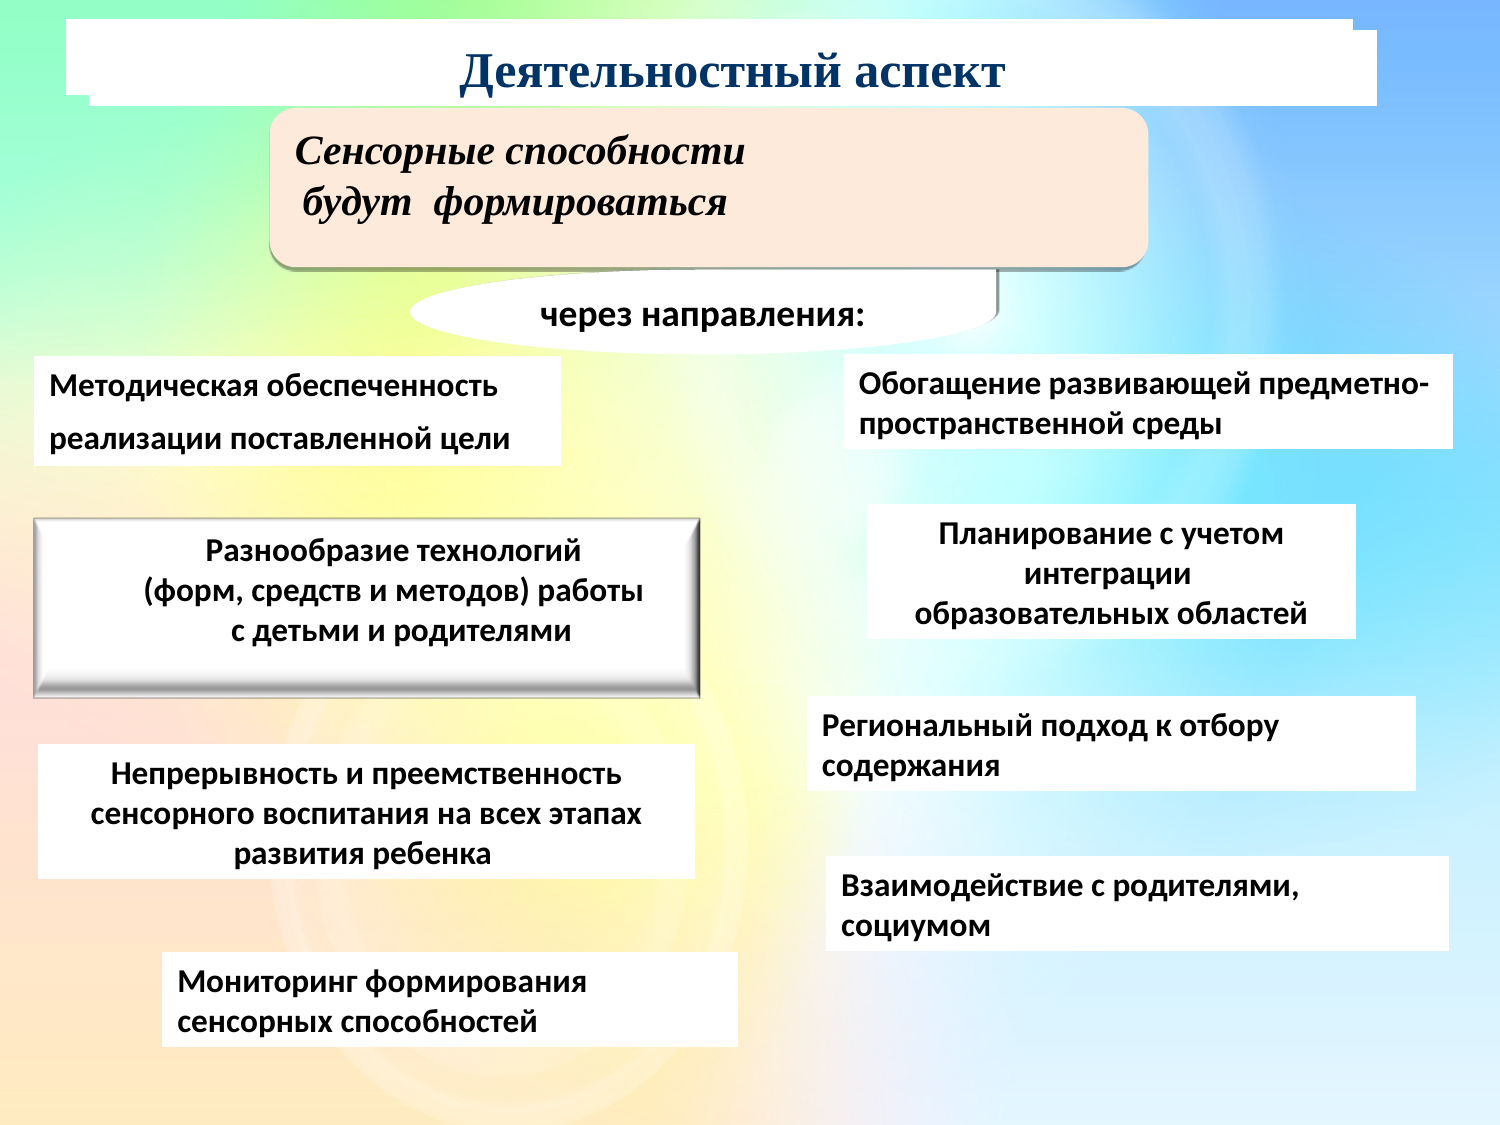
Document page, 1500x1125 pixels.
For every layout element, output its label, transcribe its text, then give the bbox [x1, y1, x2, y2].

text_box Взаимодействие с родителями, социумом [826, 856, 1449, 951]
text_box Разнообразие технологий (форм, средств и методов) работы с детьми и родителями [0, 520, 739, 696]
text_box Региональный подход к отбору содержания [807, 696, 1416, 791]
text_box через направления: [410, 269, 997, 355]
text_box Мониторинг формирования сенсорных способностей [162, 952, 738, 1047]
text_box Деятельностный аспект [89, 30, 1377, 106]
text_box [66, 19, 1353, 95]
picture [31, 696, 703, 704]
text_box Непрерывность и преемственность сенсорного воспитания на всех этапах развития ребенка [38, 744, 695, 879]
picture [31, 514, 703, 520]
text_box Обогащение развивающей предметно- пространственной среды [844, 354, 1453, 449]
text_box Планирование с учетом интеграции образовательных областей [867, 504, 1356, 639]
text_box Сенсорные способности будут формироваться [269, 107, 1149, 268]
text_box Методическая обеспеченность реализации поставленной цели [34, 356, 561, 466]
